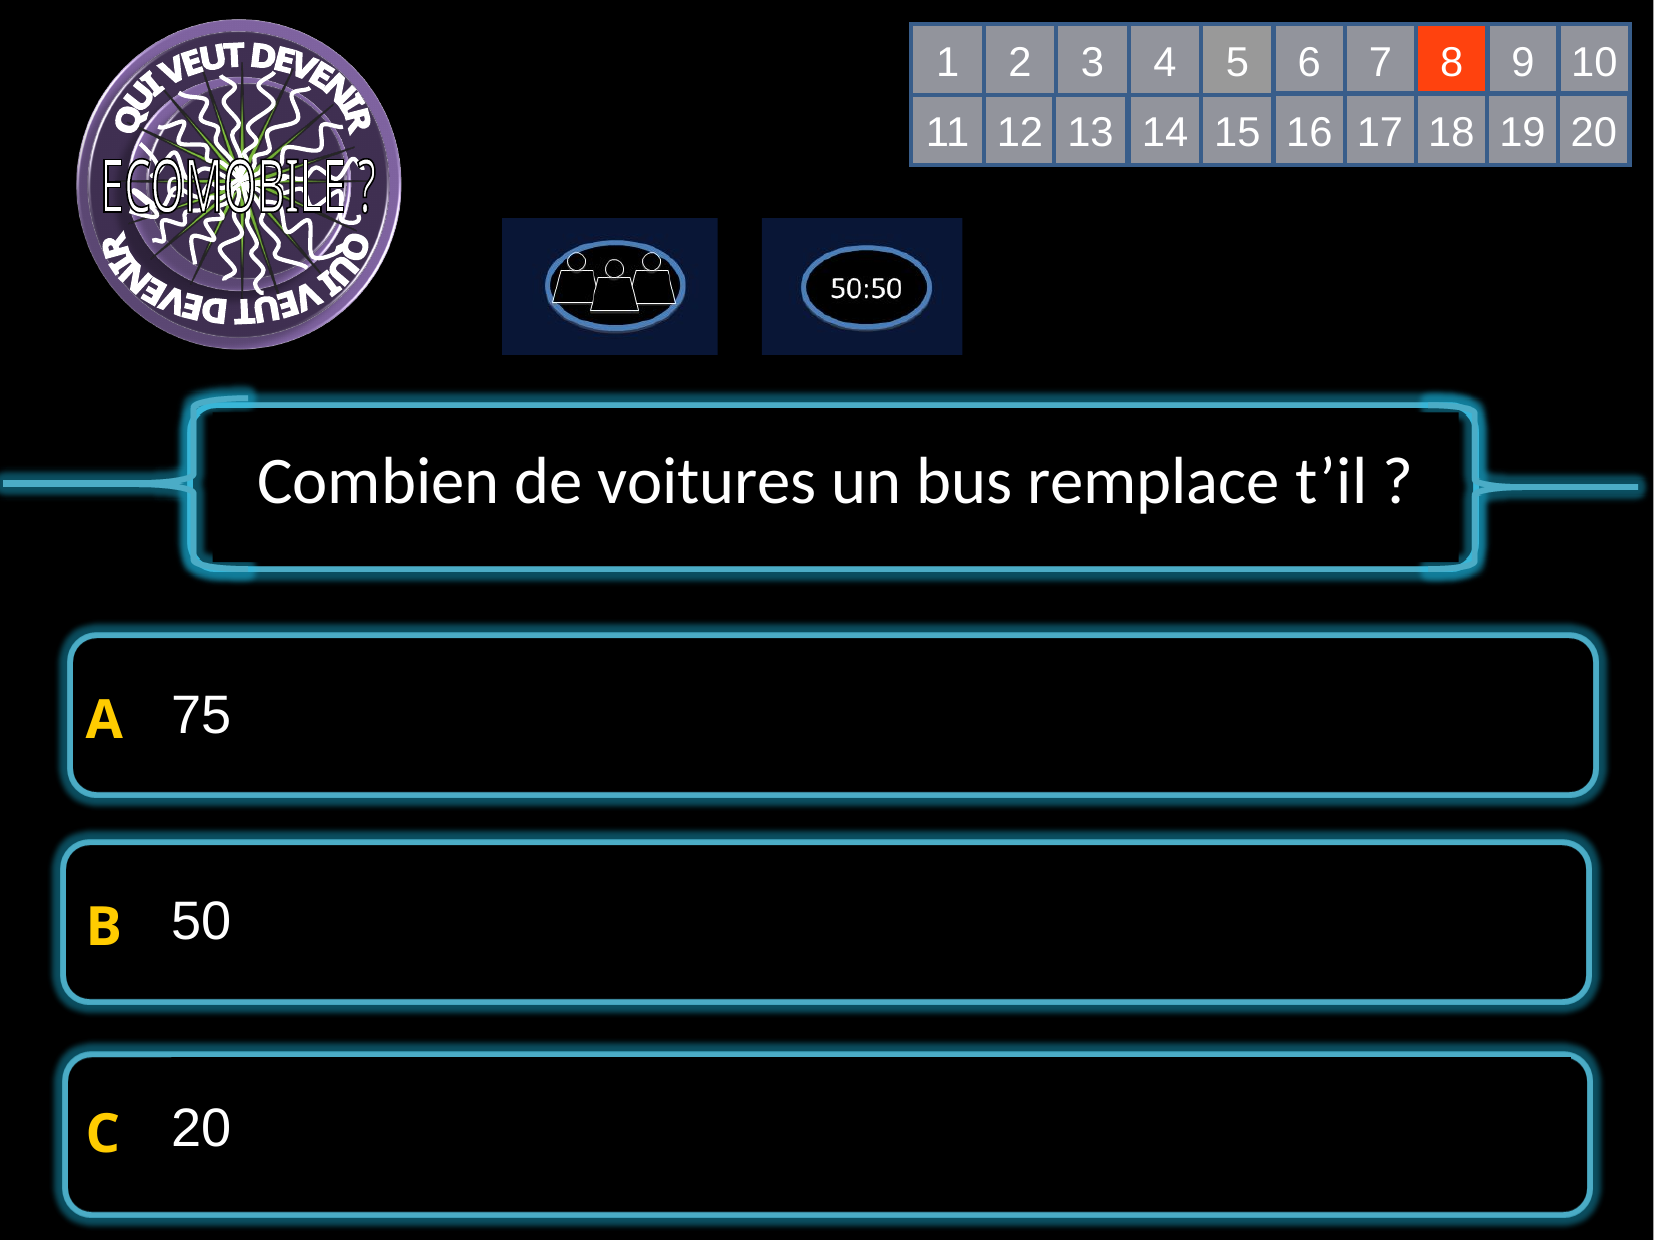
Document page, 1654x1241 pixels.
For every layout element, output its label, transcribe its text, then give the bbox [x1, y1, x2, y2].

text_box 8 [1416, 24, 1487, 93]
picture [53, 18, 402, 370]
text_box 4 [1128, 24, 1201, 94]
picture [43, 822, 1609, 1022]
text_box 5 [1201, 24, 1273, 94]
text_box 19 [1486, 93, 1558, 166]
picture [50, 615, 1616, 815]
text_box 20 [1558, 93, 1630, 166]
text_box 2 [983, 24, 1056, 94]
text_box 10 [1558, 24, 1630, 93]
text_box 6 [1273, 24, 1344, 93]
text_box 9 [1487, 24, 1558, 93]
list 20 [171, 1057, 1571, 1199]
text_box 18 [1415, 93, 1486, 166]
text_box 13 [1054, 94, 1127, 166]
picture [45, 1034, 1610, 1235]
text_box 16 [1273, 93, 1345, 166]
text_box 17 [1345, 93, 1415, 166]
list 50 [171, 850, 1571, 993]
text_box 11 [911, 94, 983, 166]
text_box 15 [1201, 94, 1273, 166]
list 75 [171, 643, 1571, 786]
picture [0, 377, 1654, 591]
text_box 7 [1344, 24, 1416, 93]
text_box 14 [1128, 94, 1201, 166]
text_box 12 [983, 94, 1054, 166]
text_box 3 [1056, 24, 1128, 95]
text_box 1 [911, 24, 983, 94]
title Combien de voitures un bus remplace t’il ? [212, 412, 1459, 563]
